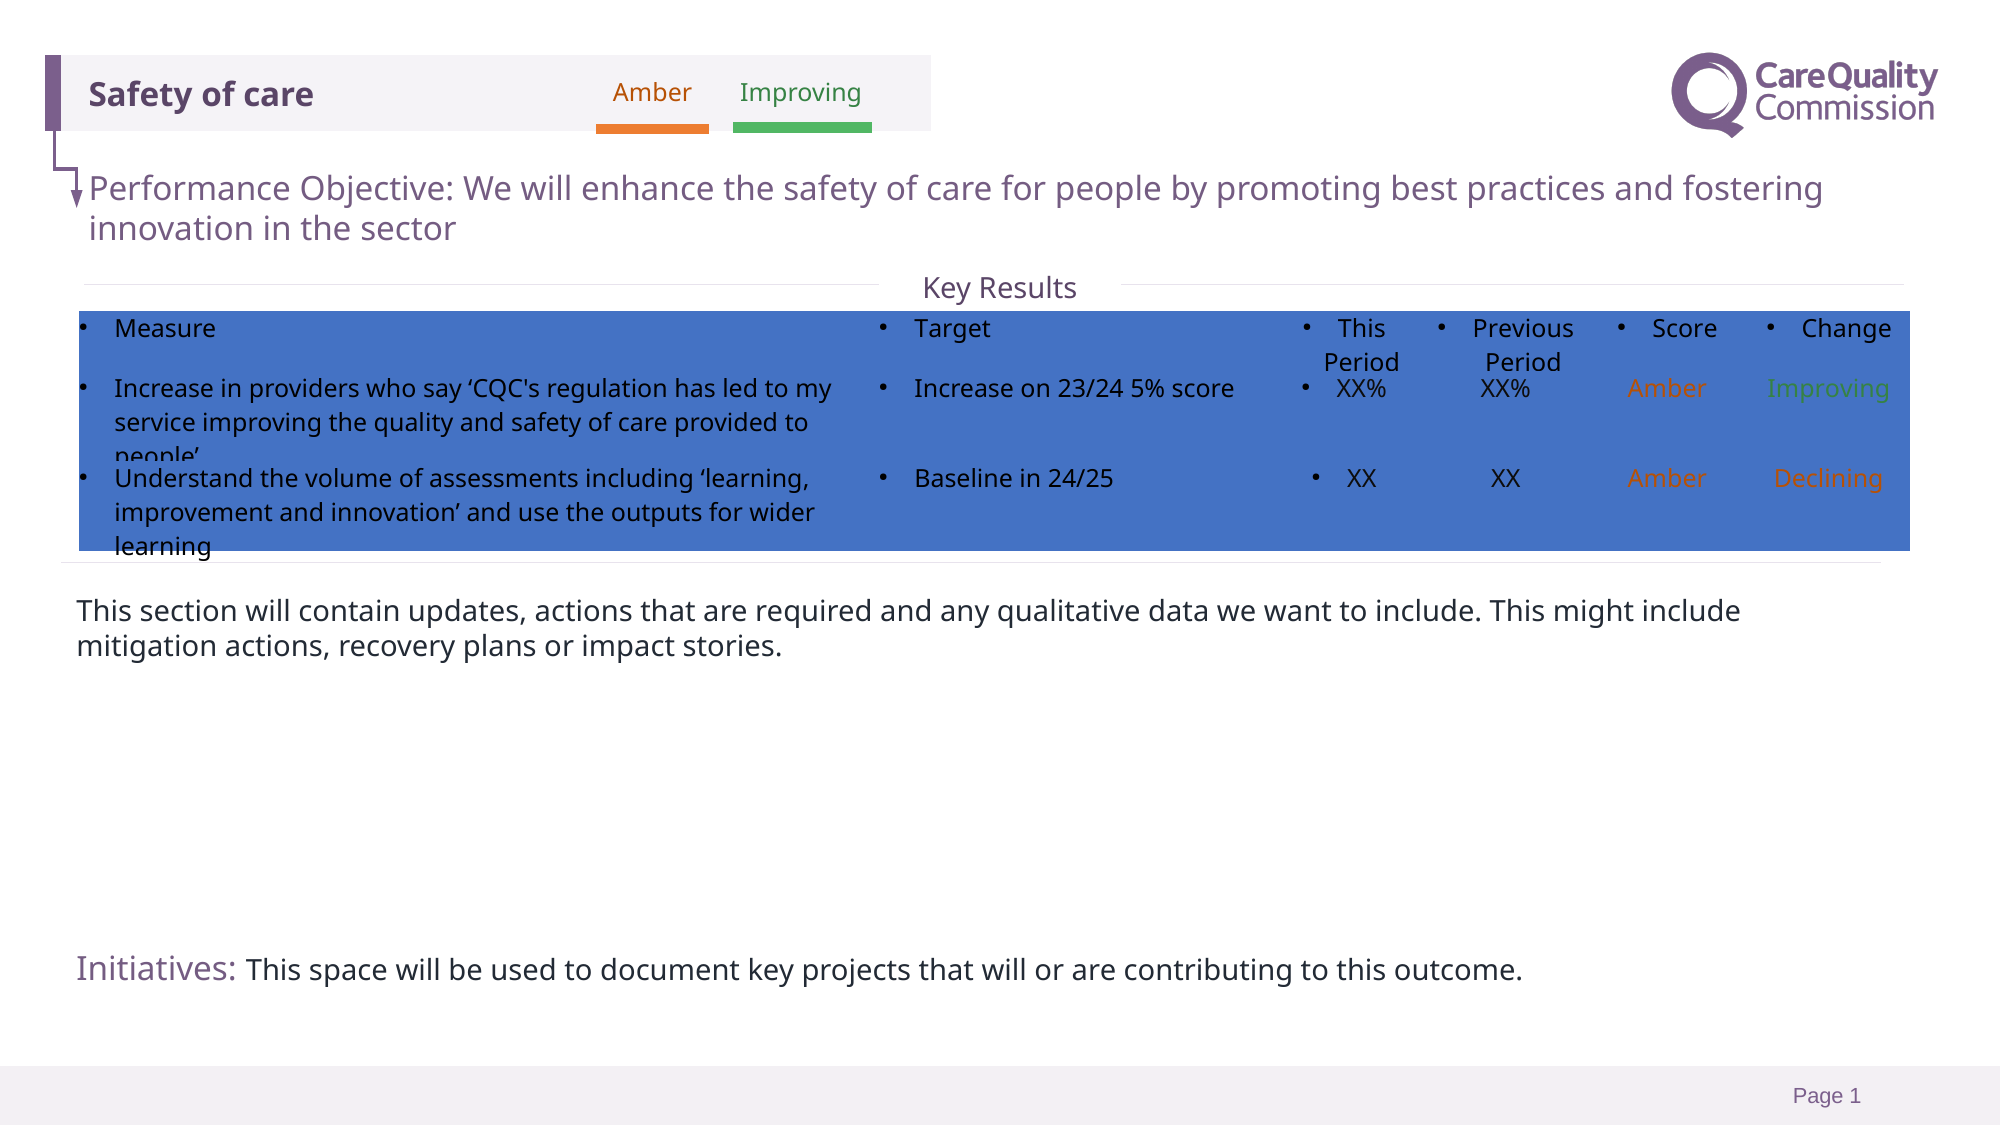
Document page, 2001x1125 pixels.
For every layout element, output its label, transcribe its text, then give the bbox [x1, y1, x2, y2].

table_cell Declining [1748, 461, 1910, 551]
table_cell Increase in providers who say ‘CQC's regulation has led to my service improving the quality and safety of care provided to people’ [79, 371, 879, 461]
text_box Amber [578, 69, 710, 115]
table_cell Understand the volume of assessments including ‘learning, improvement and innovation’ and use the outputs for wider learning [79, 461, 879, 551]
table_header Change [1748, 311, 1910, 371]
table_header Previous Period [1425, 311, 1587, 371]
table_cell Baseline in 24/25 [879, 461, 1263, 551]
picture [1671, 52, 1939, 138]
text_box [45, 55, 931, 134]
title Performance Objective: We will enhance the safety of care for people by promoting best practices and fostering innovation in the sector [73, 159, 1910, 256]
text_box [0, 1066, 2000, 1125]
table_cell XX% [1263, 371, 1425, 461]
text_box This section will contain updates, actions that are required and any qualitative data we want to include. This might include mitigation actions, recovery plans or impact stories. [61, 585, 1893, 672]
table_cell Increase on 23/24 5% score [879, 371, 1263, 461]
table_header This Period [1263, 311, 1425, 371]
table_header Measure [79, 311, 879, 371]
table_cell Improving [1748, 371, 1910, 461]
text_box Initiatives: This space will be used to document key projects that will or are contributing to this outcome. [61, 939, 1680, 996]
table_cell XX [1425, 461, 1587, 551]
table_header Score [1587, 311, 1748, 371]
table_header Target [879, 311, 1263, 371]
text_box Improving [710, 69, 892, 115]
text_box Key Results [879, 262, 1121, 307]
table_cell XX [1263, 461, 1425, 551]
text_box Safety of care [73, 65, 487, 122]
table_cell Amber [1587, 371, 1748, 461]
table_cell XX% [1425, 371, 1587, 461]
text_box Page 1 [1777, 1073, 1961, 1117]
table_cell Amber [1587, 461, 1748, 551]
